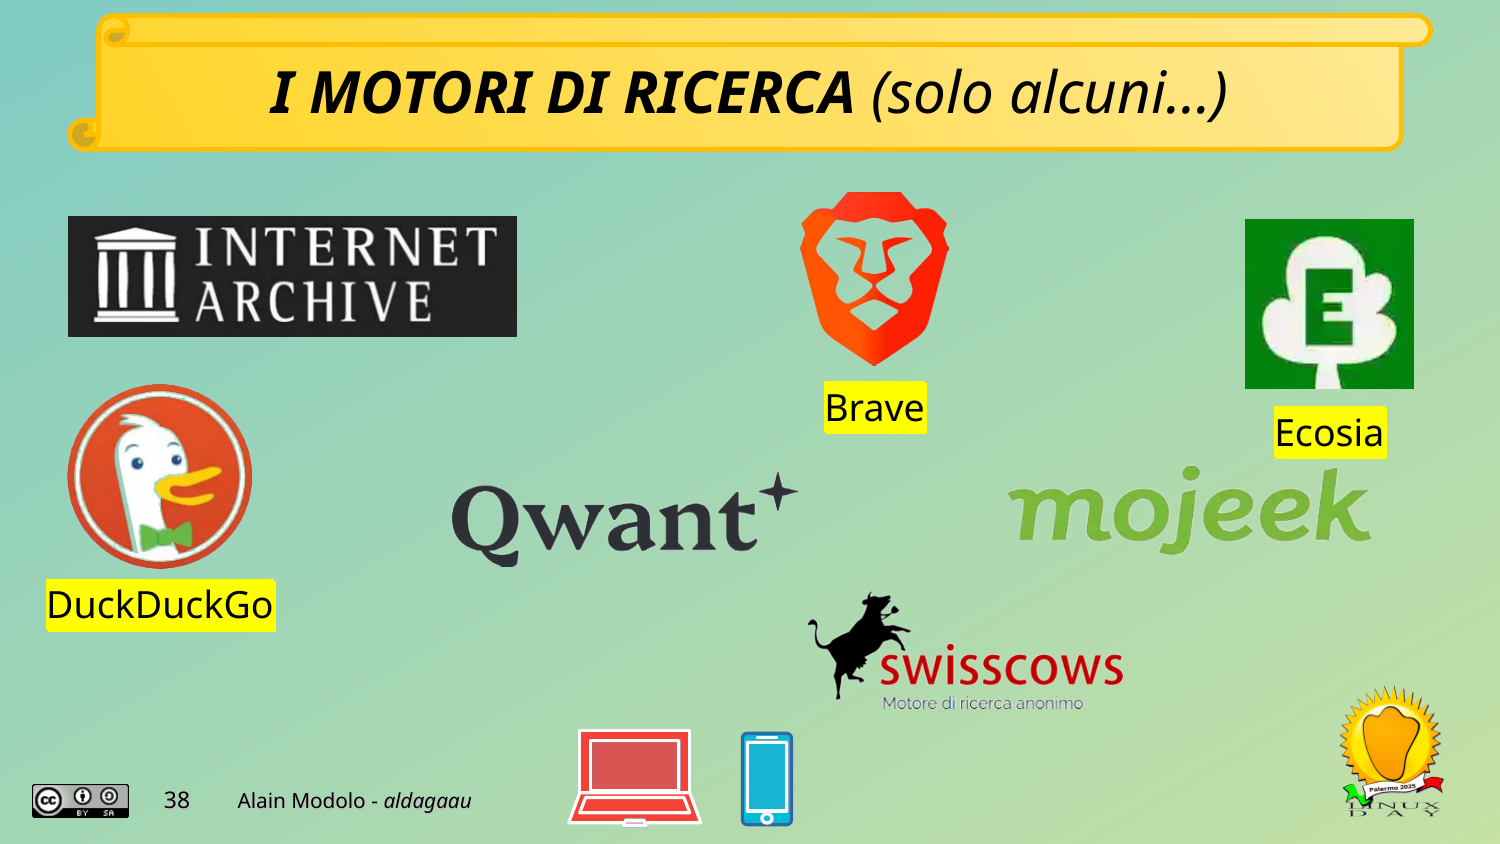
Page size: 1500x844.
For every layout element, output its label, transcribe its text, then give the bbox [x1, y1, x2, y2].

text_box [742, 733, 792, 825]
picture [1233, 670, 1500, 844]
picture [1007, 465, 1372, 555]
picture [68, 216, 517, 337]
picture [800, 192, 949, 366]
picture [808, 591, 1123, 709]
picture [67, 384, 253, 569]
text_box I MOTORI DI RICERCA (solo alcuni…) [86, 15, 1431, 150]
picture [452, 472, 798, 567]
picture [32, 784, 129, 818]
picture [1245, 219, 1414, 389]
text_box [568, 730, 701, 826]
